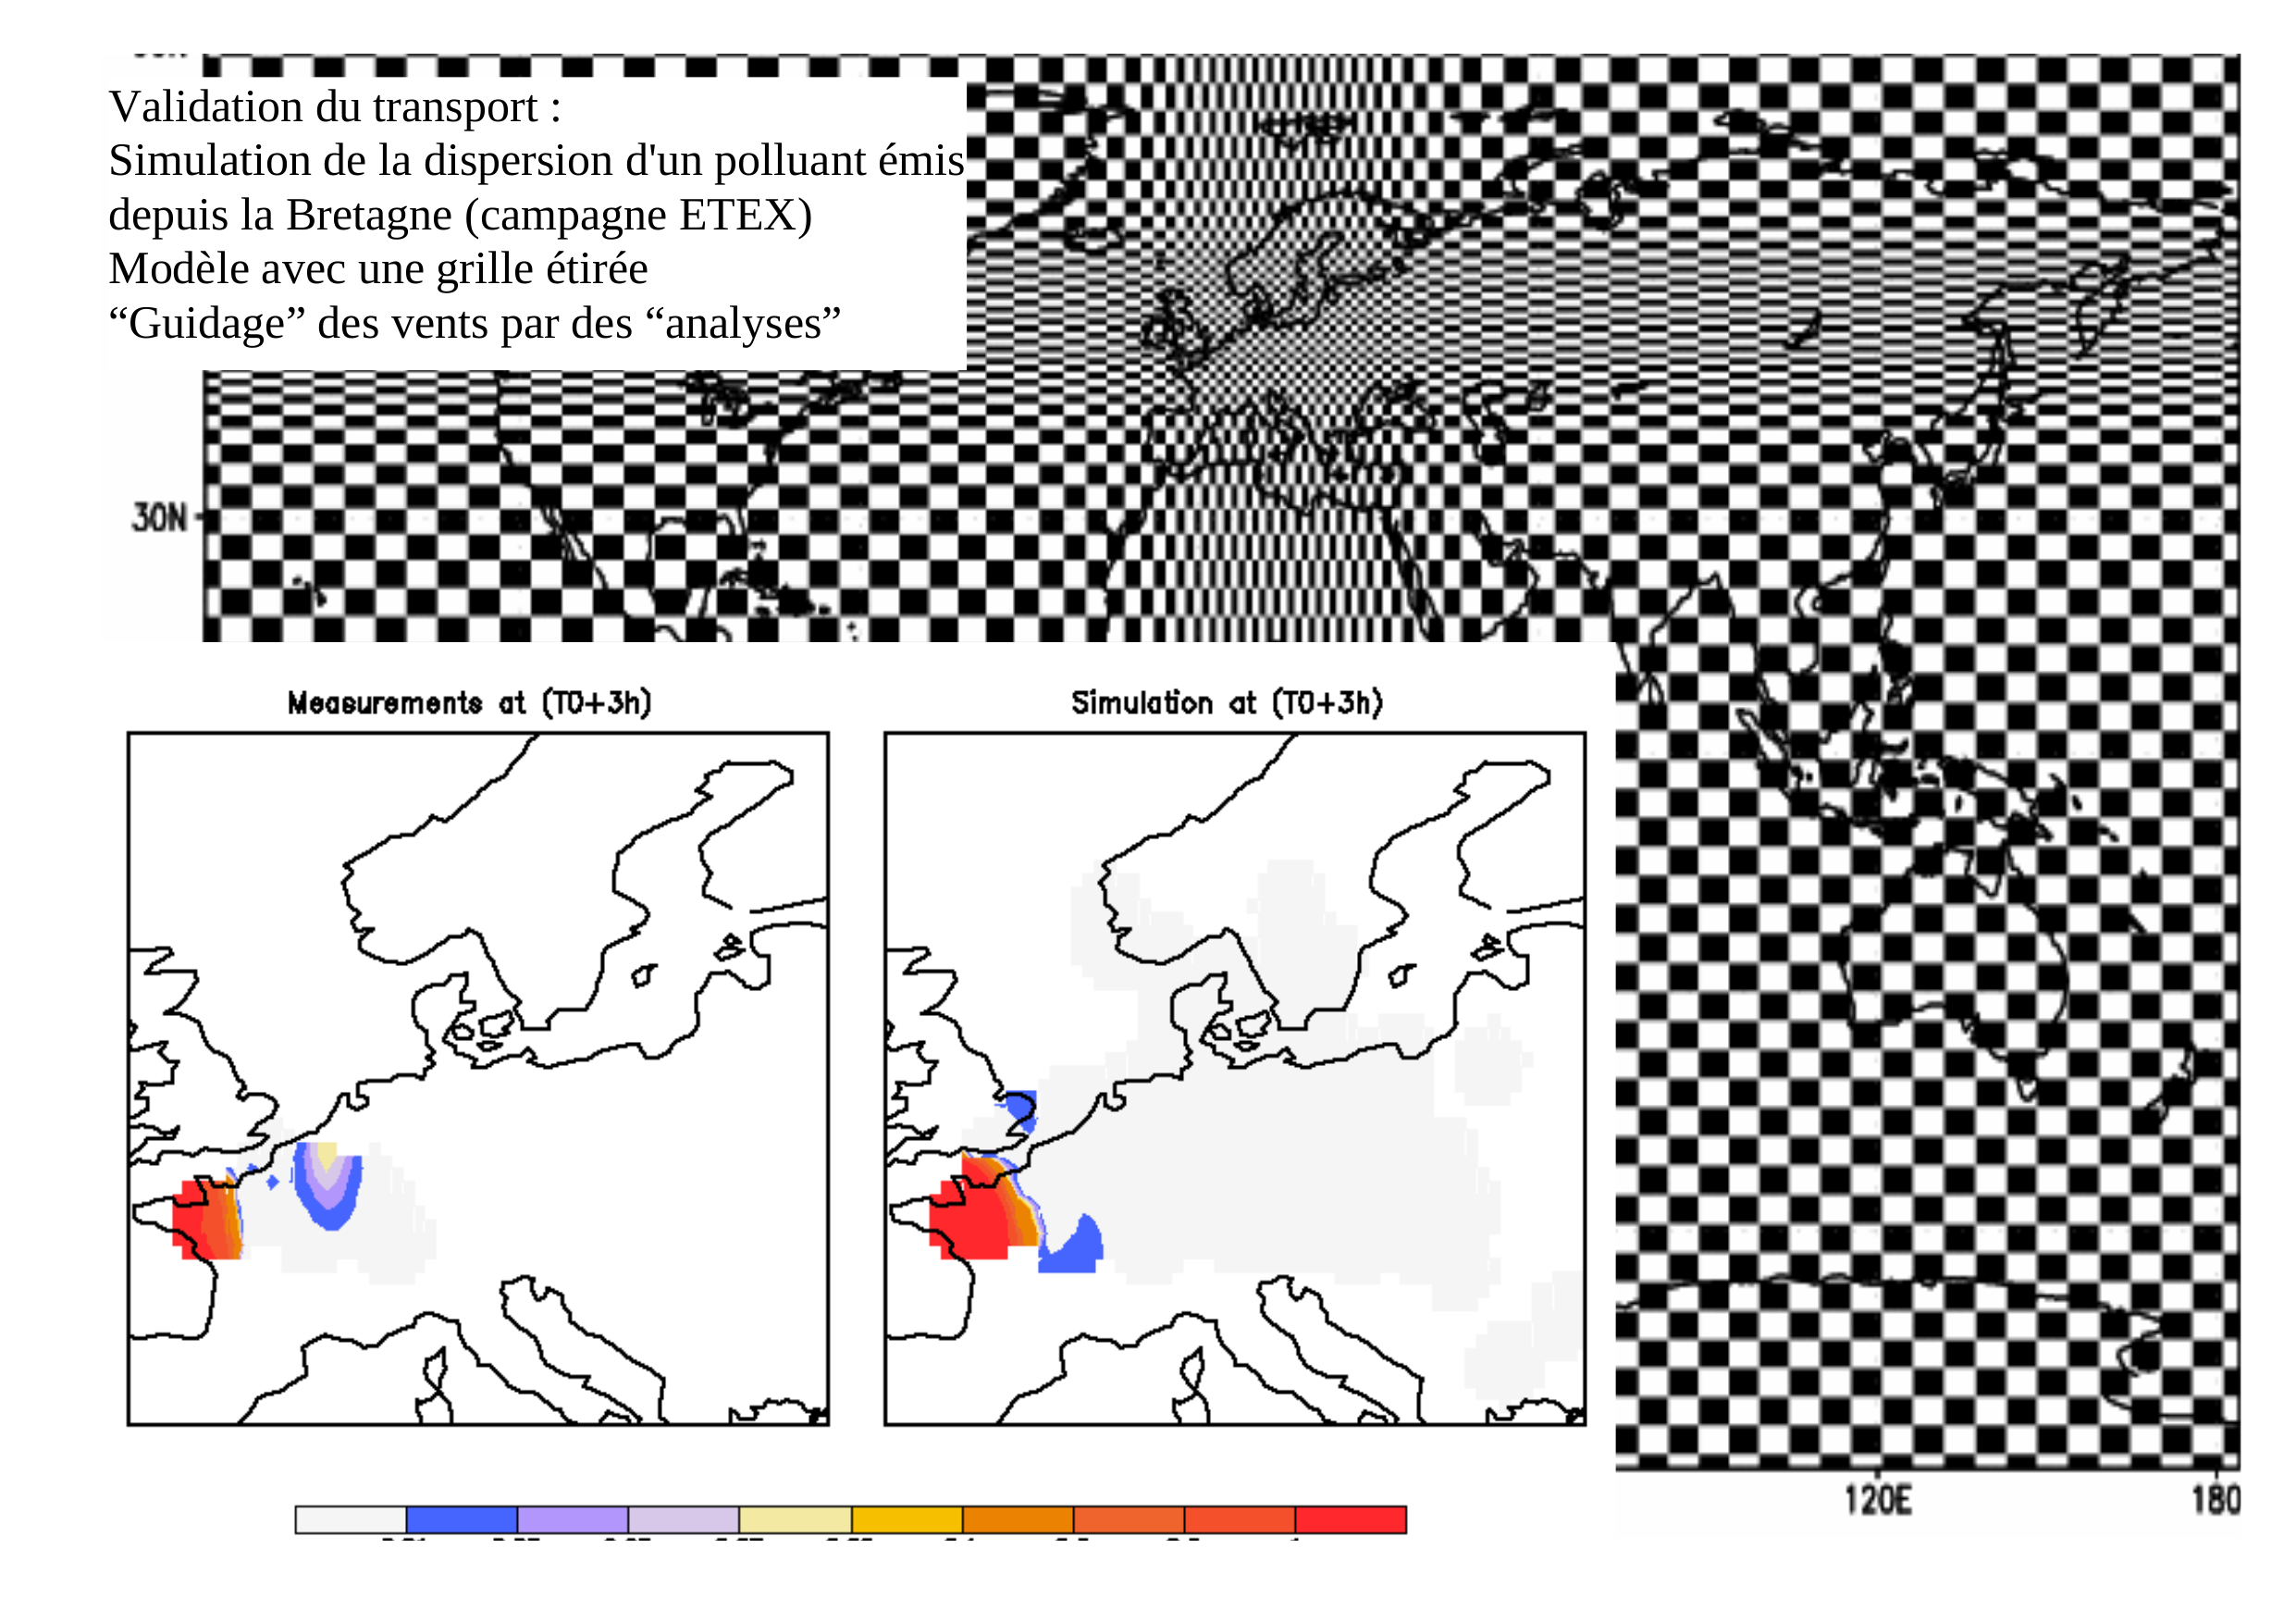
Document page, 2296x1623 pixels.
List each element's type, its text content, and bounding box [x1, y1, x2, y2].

picture [54, 54, 2241, 1569]
text_box Validation du transport : Simulation de la dispersion d'un polluant émis depuis la Bretagne (campagne ETEX) Modèle avec une grille étirée “Guidage” des vents par des “analyses” [108, 77, 968, 371]
